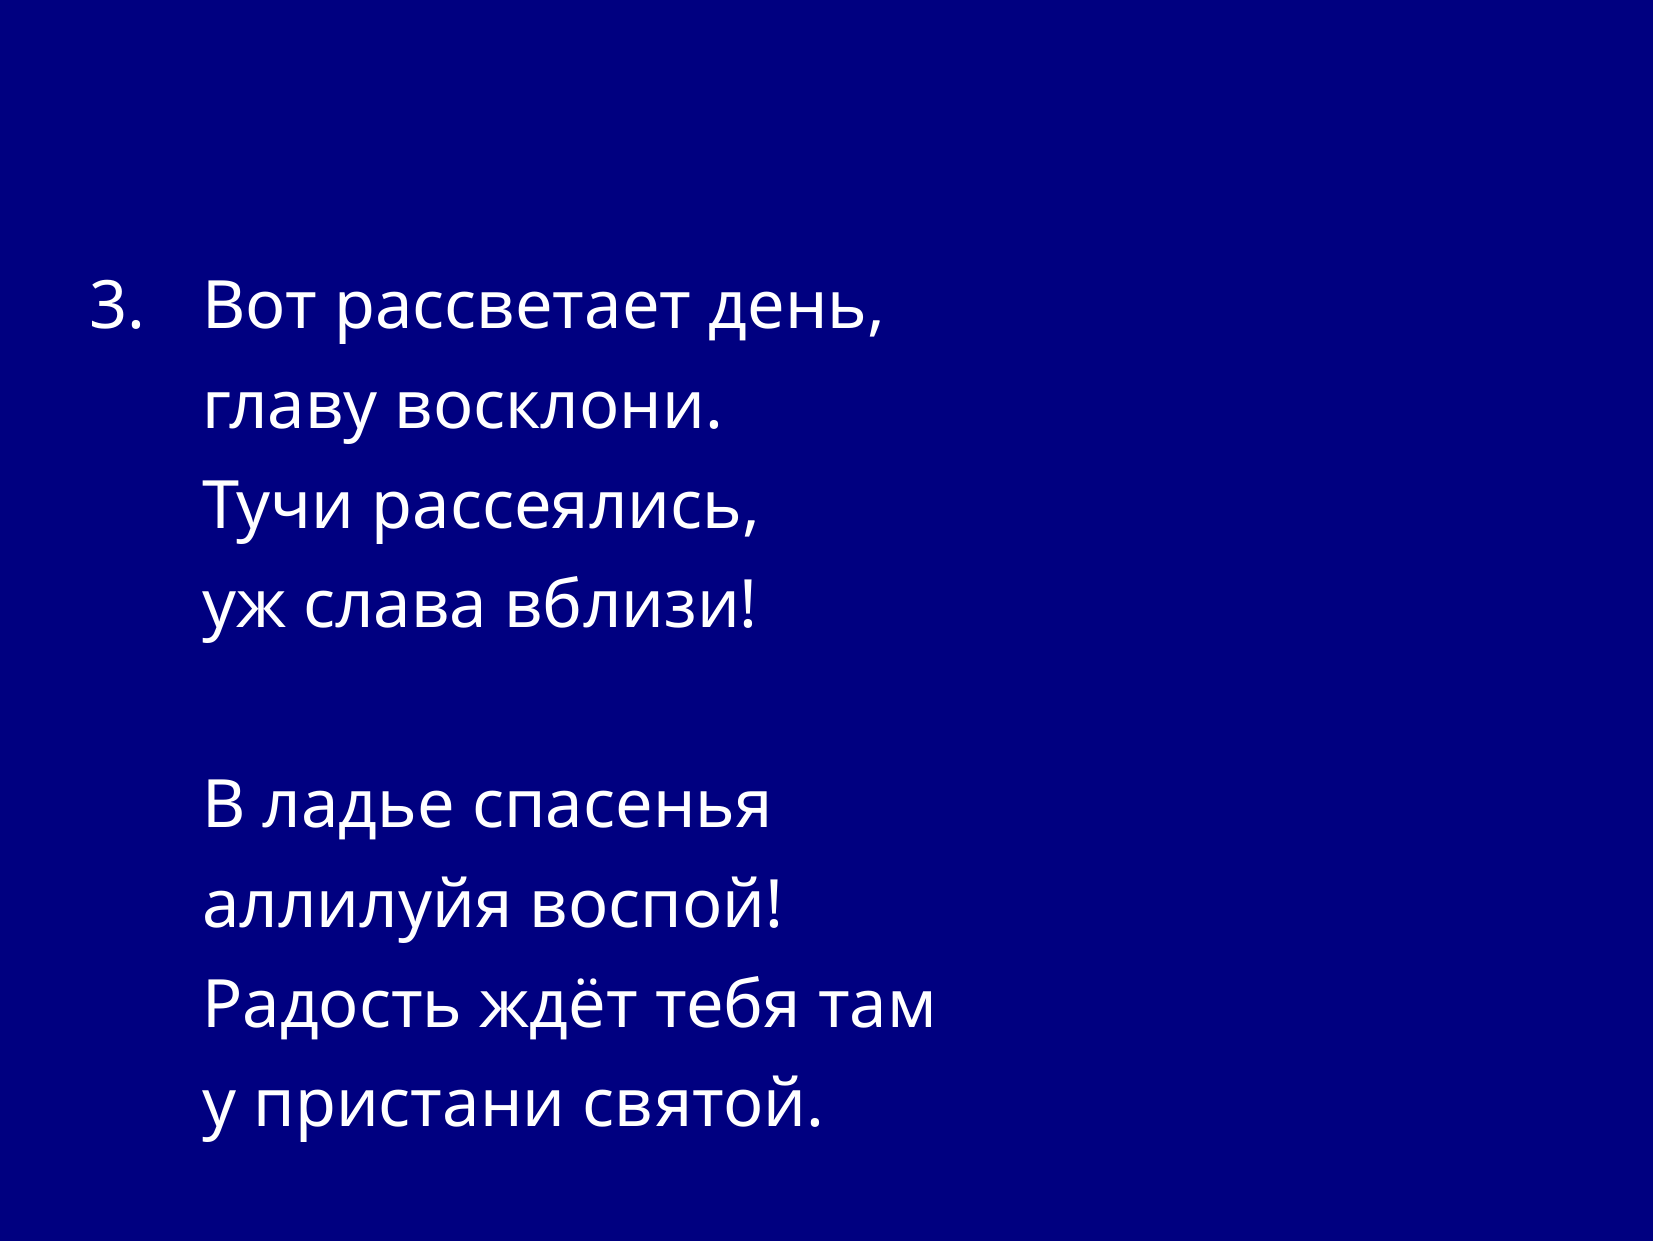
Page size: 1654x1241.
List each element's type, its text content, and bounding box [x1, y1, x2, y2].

text_box 3. Вот рассветает день, главу восклони. Тучи рассеялись, уж слава вблизи! В ладье спасенья аллилуйя воспой! Радость ждёт тебя там у пристани святой. [75, 150, 1576, 1163]
